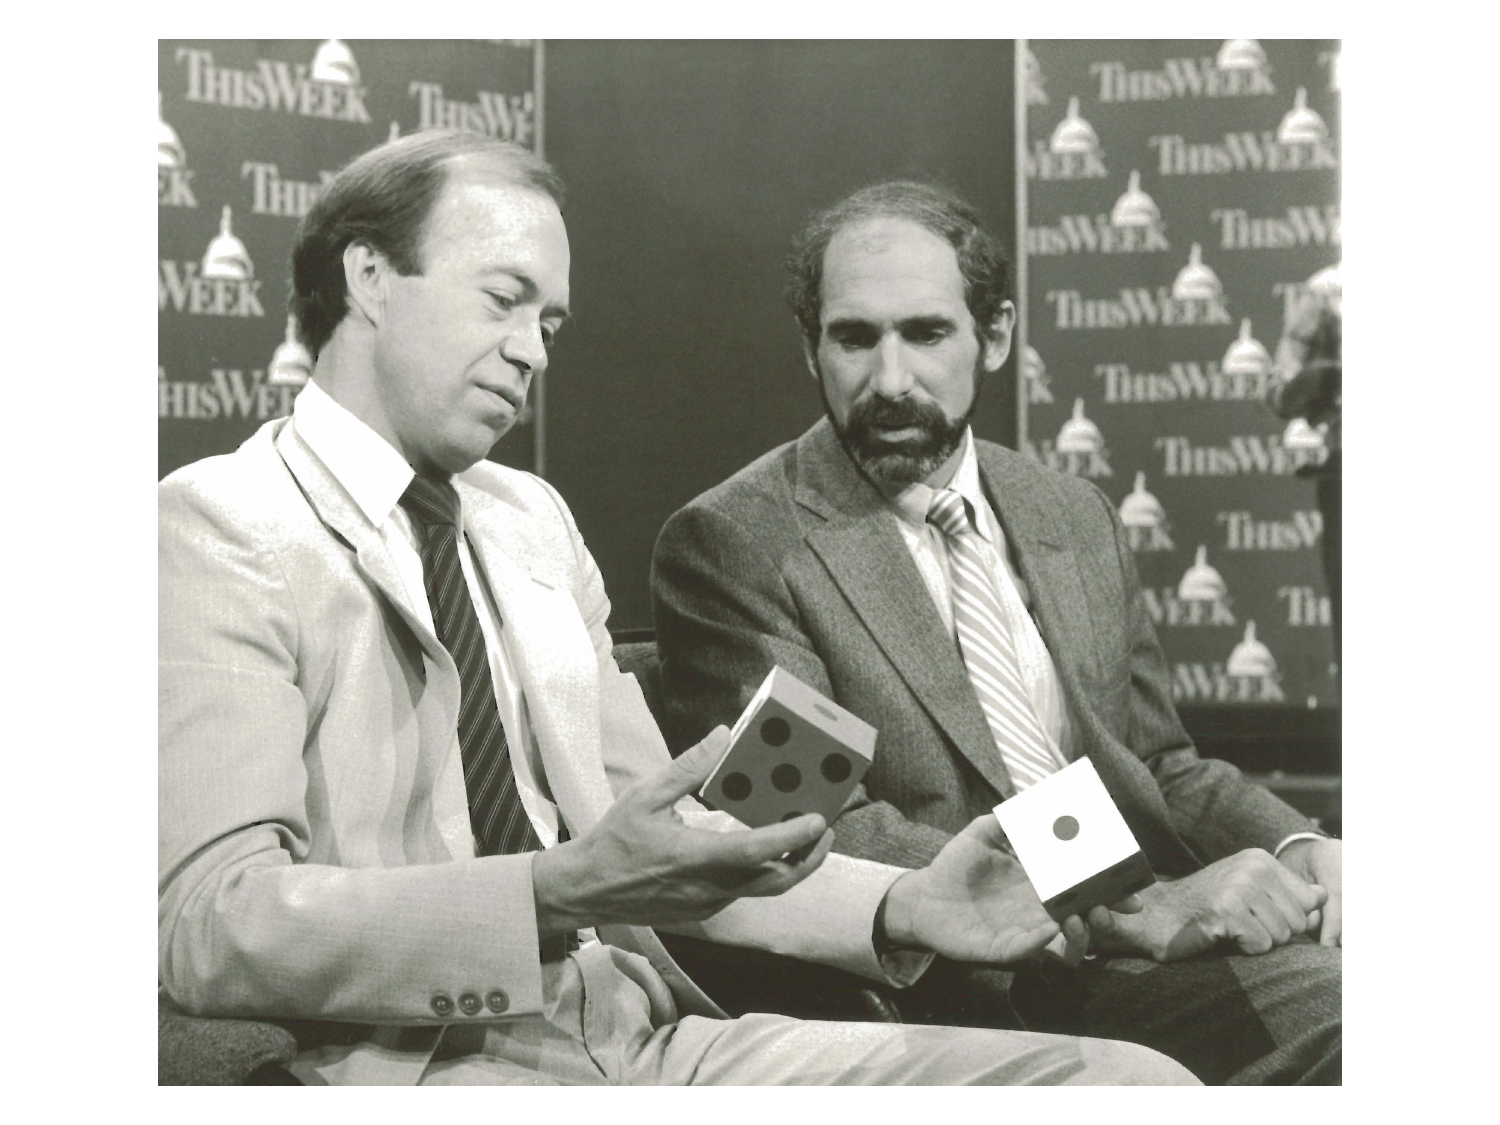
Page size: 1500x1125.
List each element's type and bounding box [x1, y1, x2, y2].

picture [158, 39, 1342, 1086]
